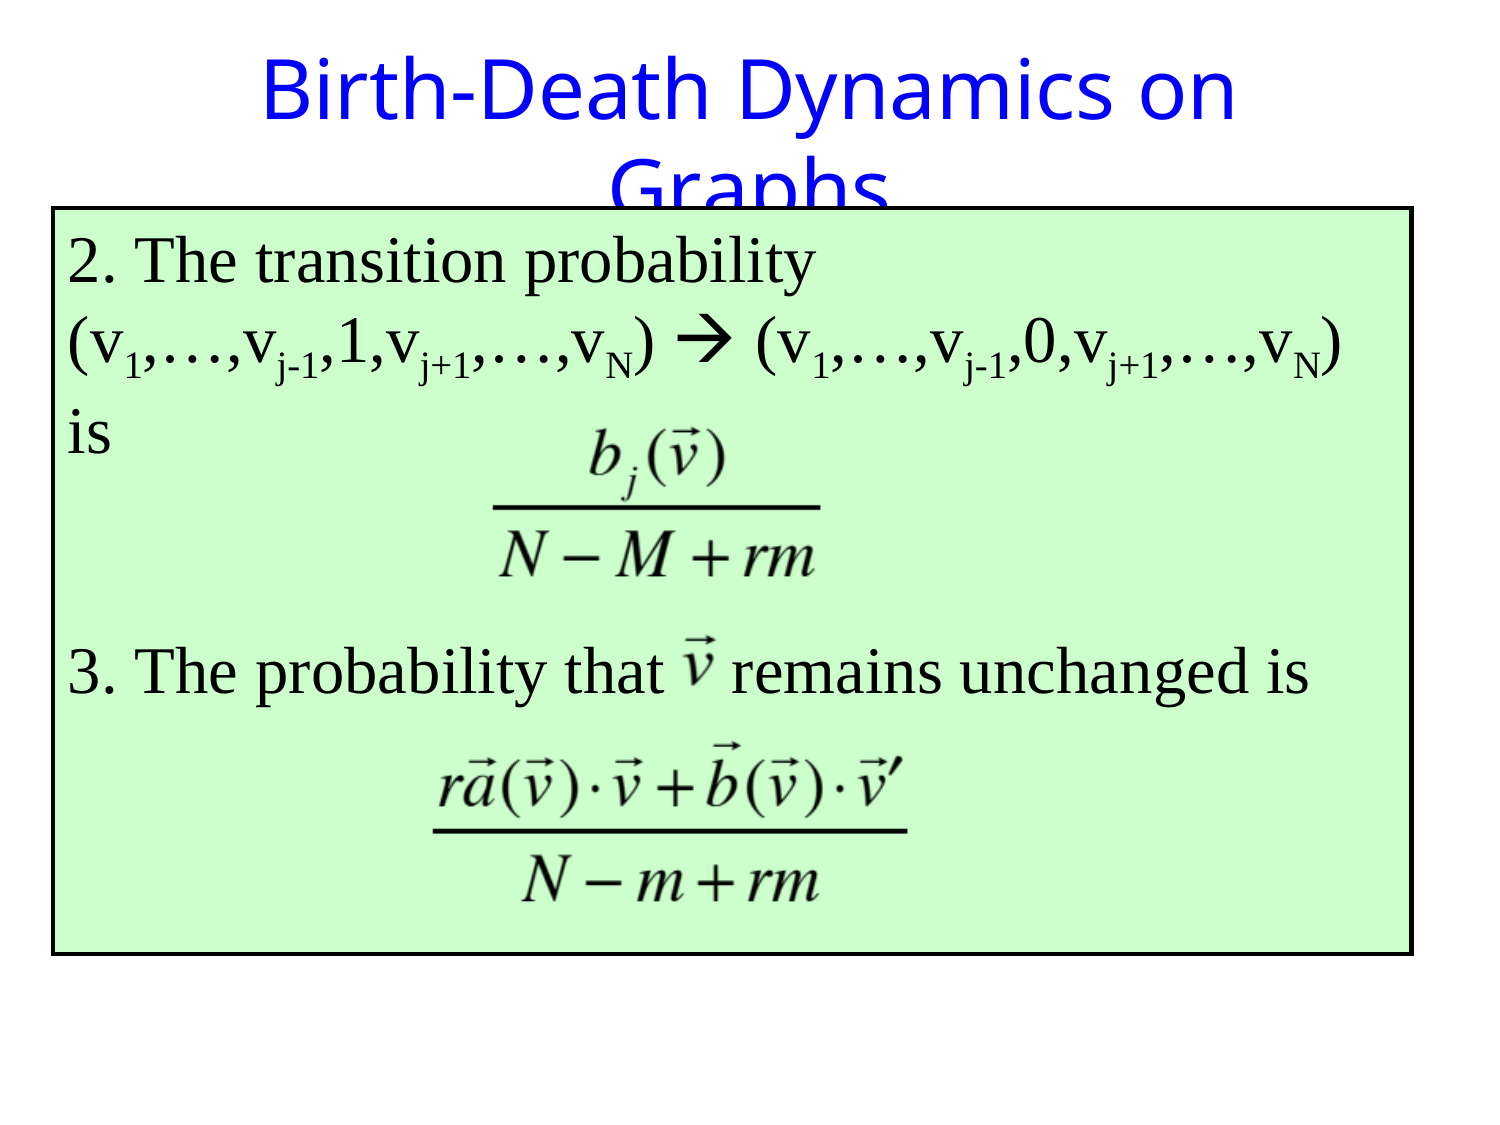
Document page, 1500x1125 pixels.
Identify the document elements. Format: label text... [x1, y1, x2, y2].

title Birth-Death Dynamics on Graphs [112, 42, 1388, 208]
chart [490, 420, 824, 582]
chart [430, 739, 913, 905]
chart [679, 633, 719, 688]
text_box 2. The transition probability (v1,…,vj-1,1,vj+1,…,vN)  (v1,…,vj-1,0,vj+1,…,vN) is 3. The probability that remains unchanged is [53, 208, 1412, 955]
